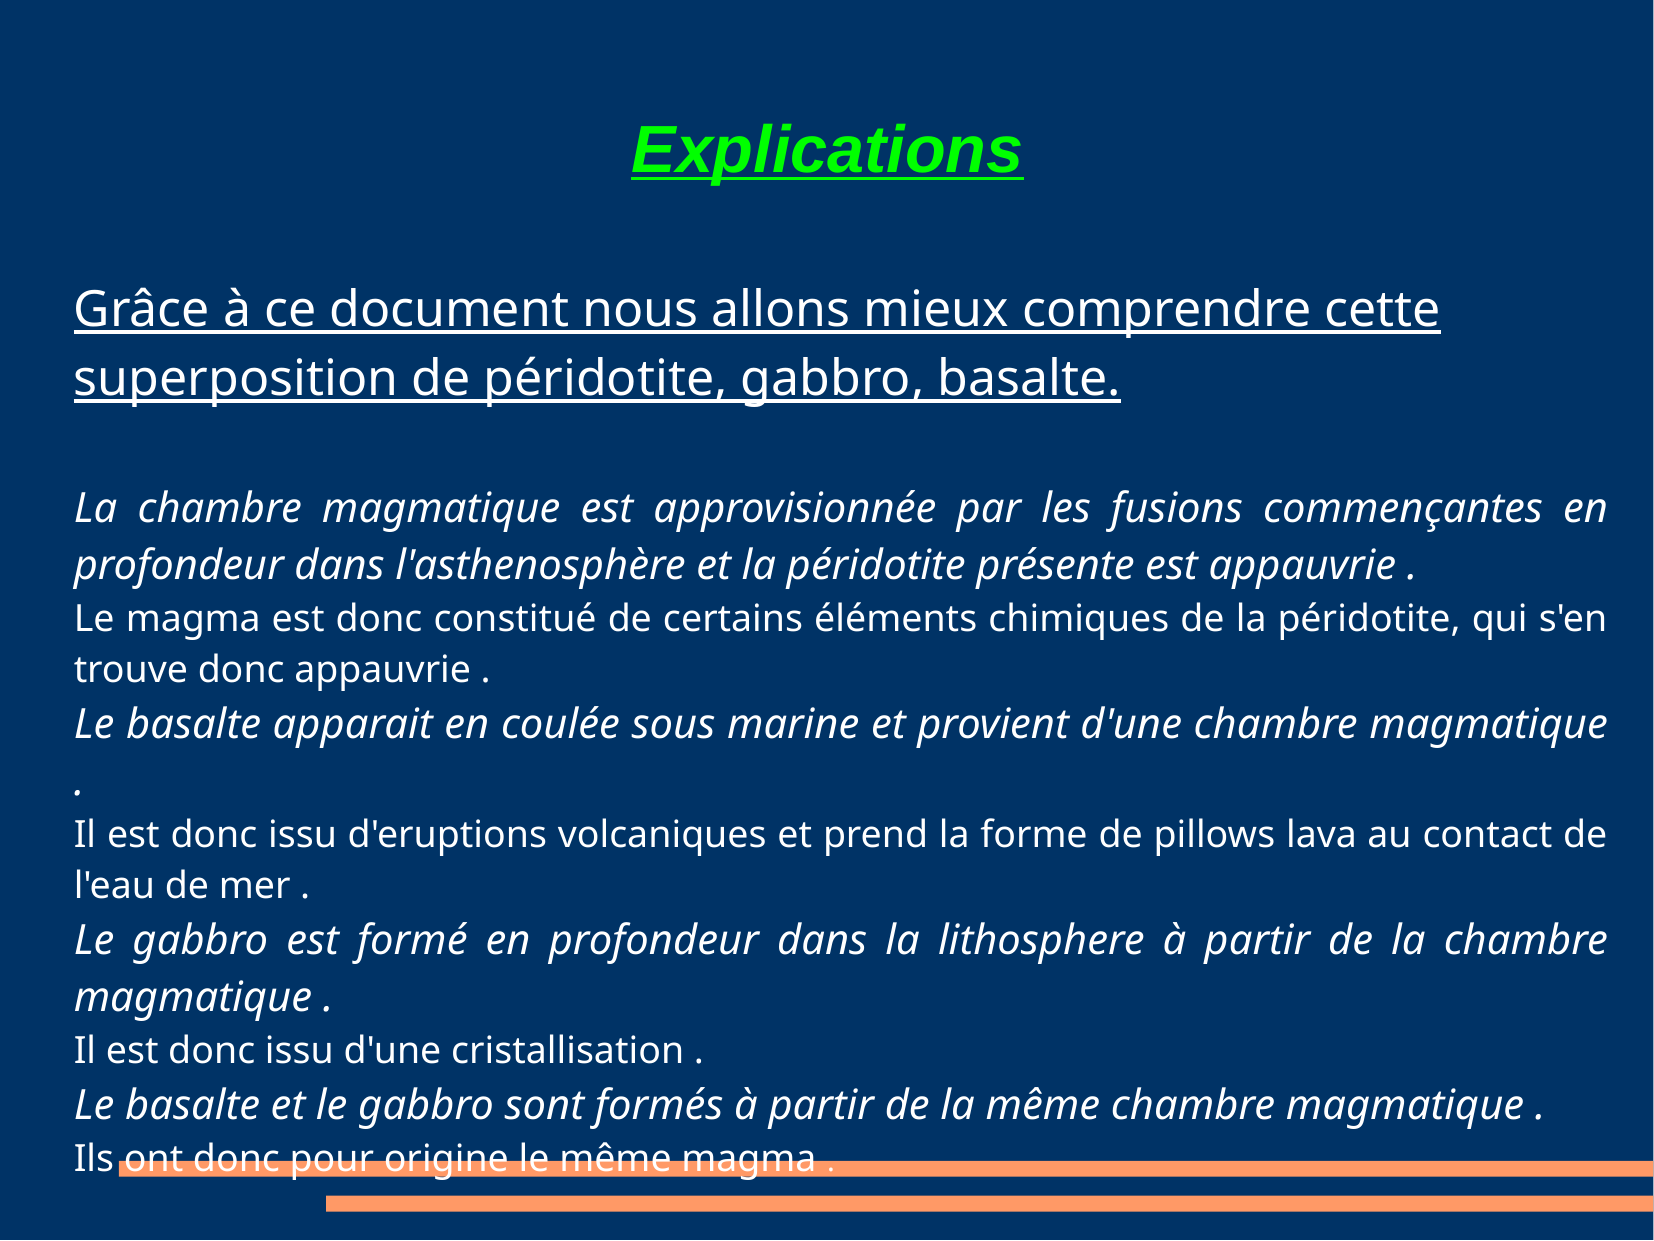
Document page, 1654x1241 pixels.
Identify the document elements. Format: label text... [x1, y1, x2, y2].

text_box Grâce à ce document nous allons mieux comprendre cette superposition de péridotite, gabbro, basalte. La chambre magmatique est approvisionnée par les fusions commençantes en profondeur dans l'asthenosphère et la péridotite présente est appauvrie . Le magma est donc constitué de certains éléments chimiques de la péridotite, qui s'en trouve donc appauvrie . Le basalte apparait en coulée sous marine et provient d'une chambre magmatique . Il est donc issu d'eruptions volcaniques et prend la forme de pillows lava au contact de l'eau de mer . Le gabbro est formé en profondeur dans la lithosphere à partir de la chambre magmatique . Il est donc issu d'une cristallisation . Le basalte et le gabbro sont formés à partir de la même chambre magmatique . Ils ont donc pour origine le même magma . [59, 265, 1625, 1133]
title Explications [121, 53, 1534, 246]
